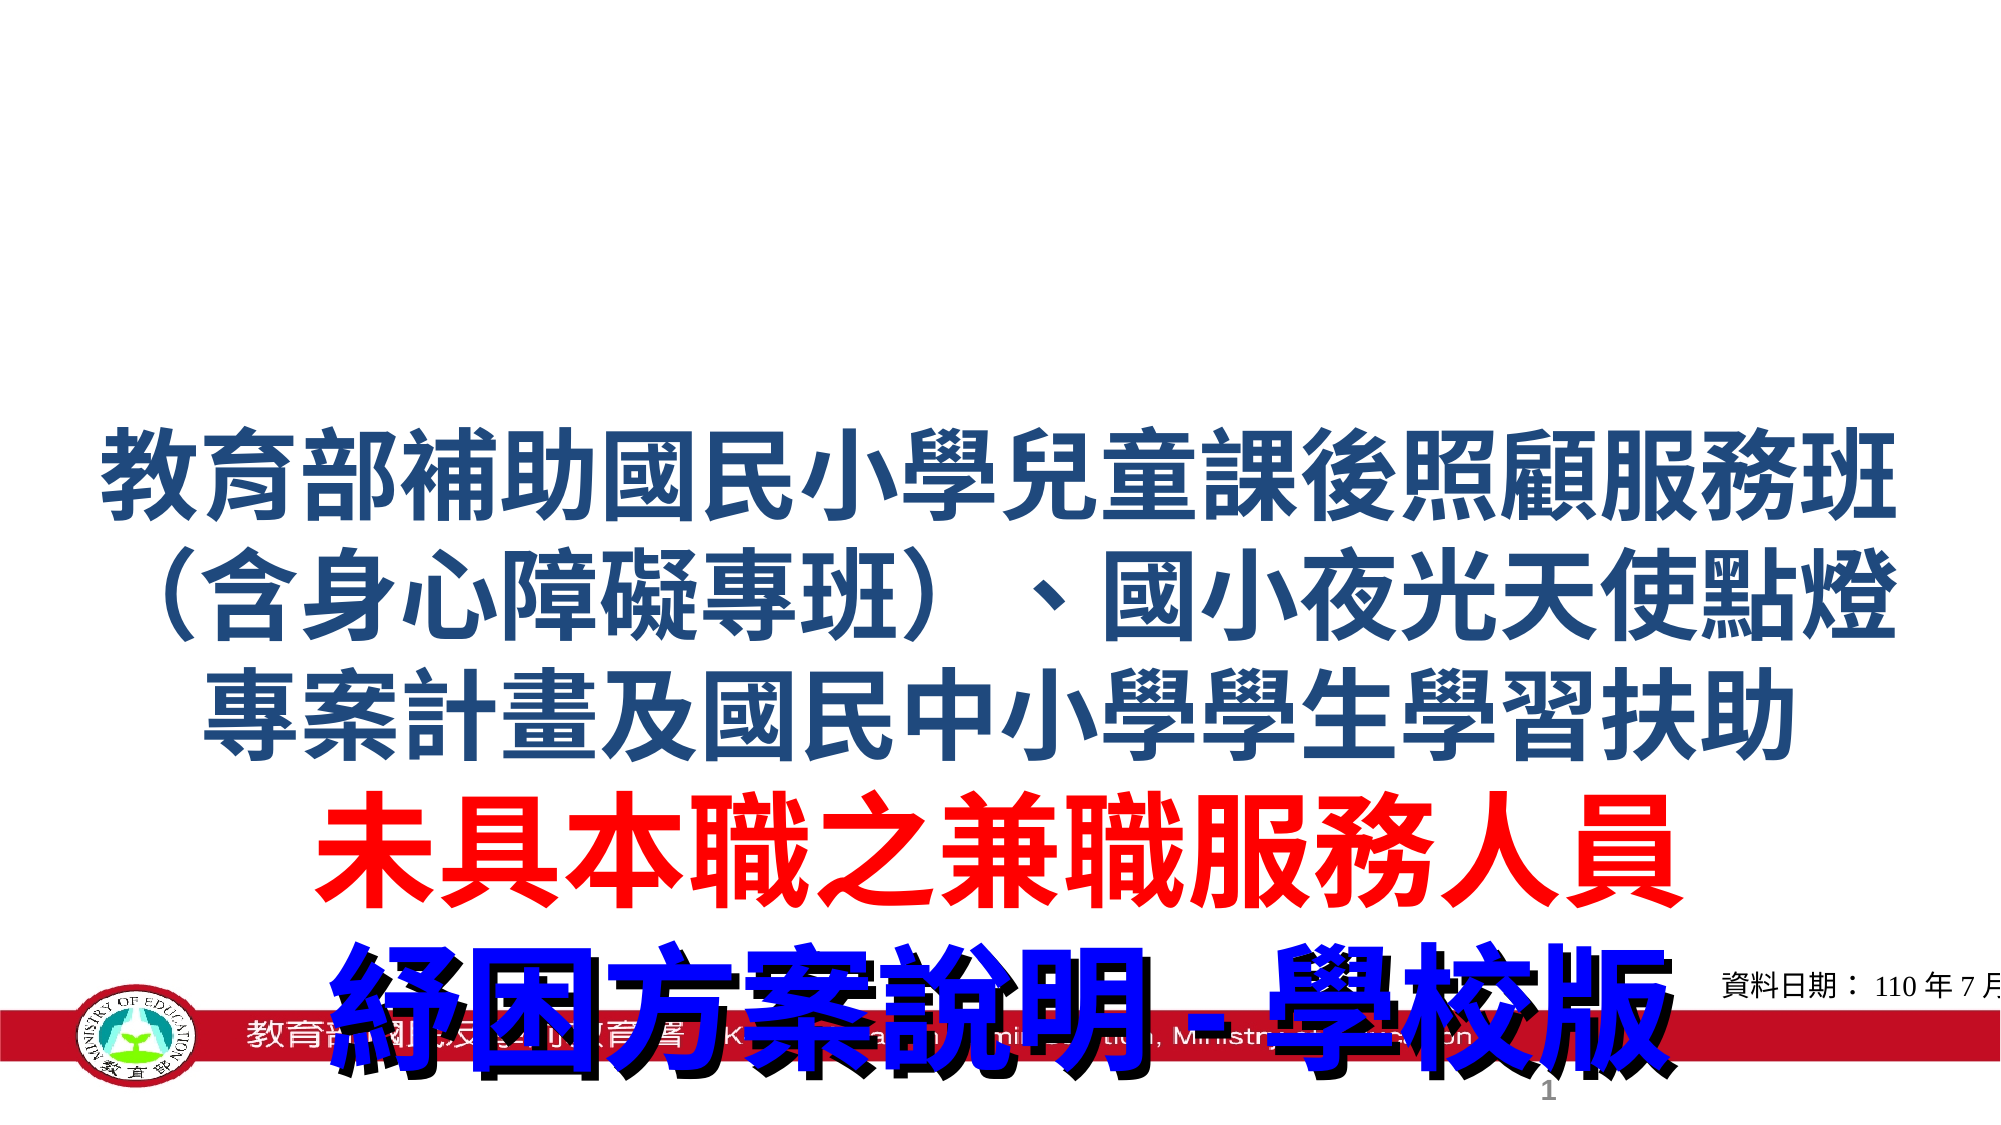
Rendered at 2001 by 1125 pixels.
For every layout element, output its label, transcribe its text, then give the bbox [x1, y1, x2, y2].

text_box 資料日期：110年7月 [1706, 959, 2000, 1010]
text_box [1525, 1058, 1993, 1119]
text_box 教育部補助國民小學兒童課後照顧服務班（含身心障礙專班）、國小夜光天使點燈專案計畫及國民中小學學生學習扶助 未具本職之兼職服務人員 紓困方案說明-學校版 [51, 405, 1949, 592]
